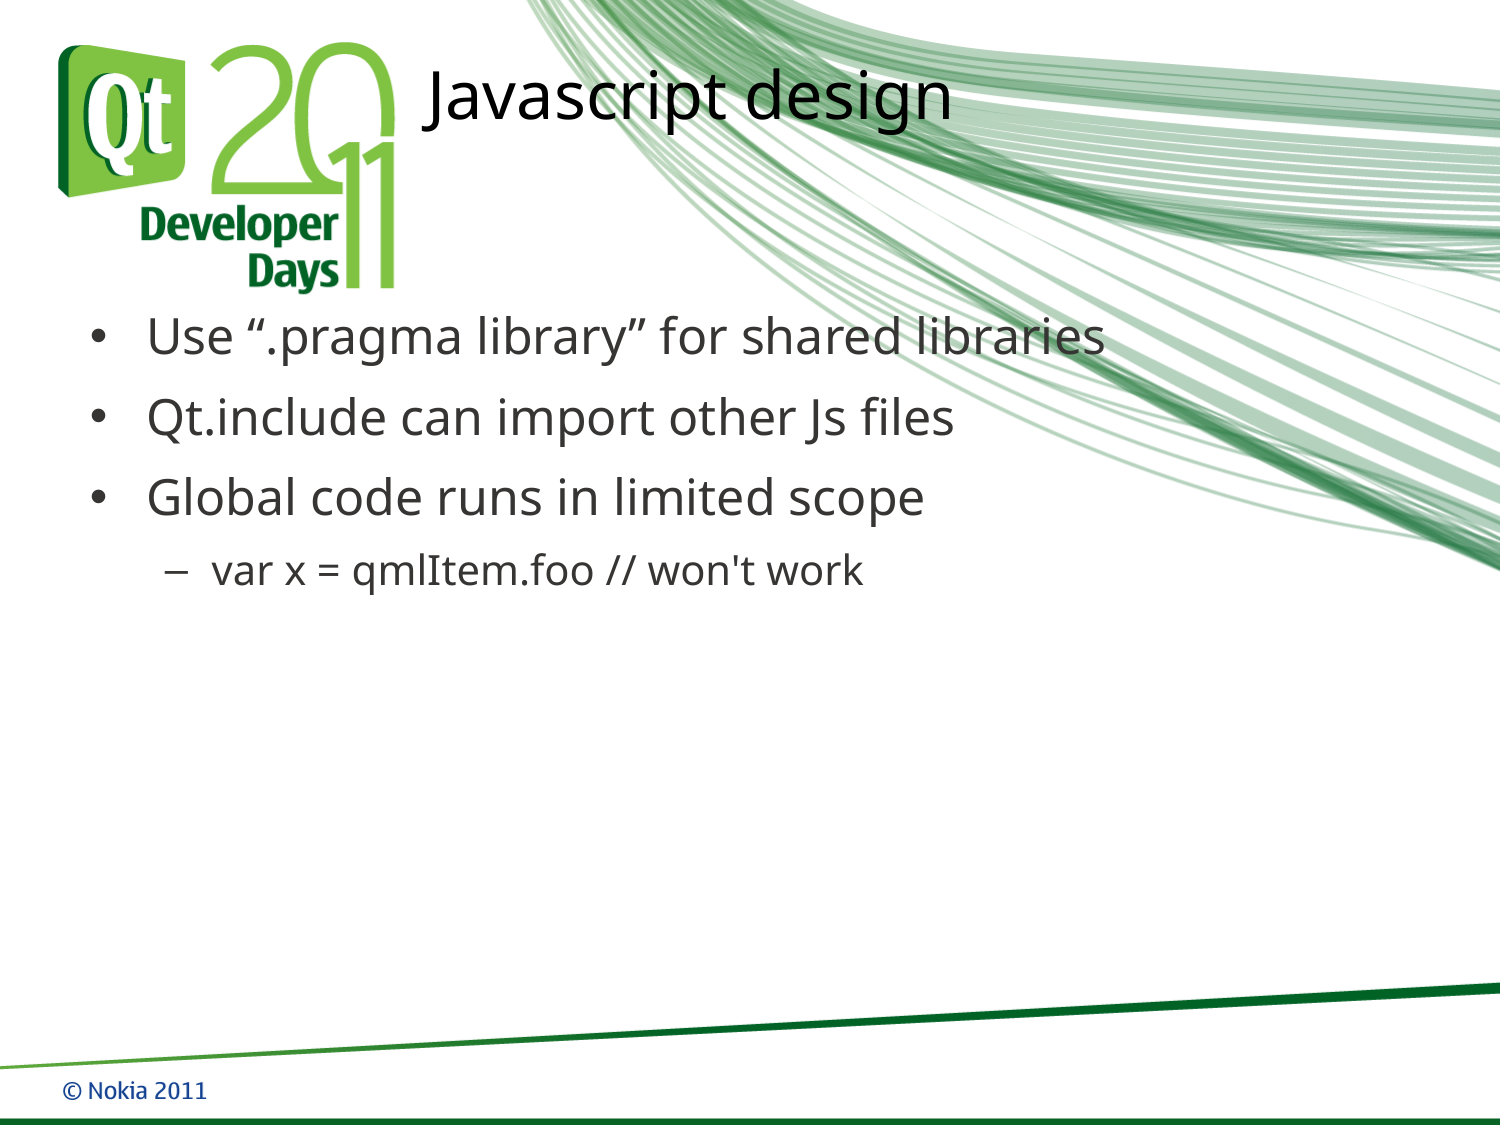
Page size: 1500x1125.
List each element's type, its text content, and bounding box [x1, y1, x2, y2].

title Javascript design [262, 0, 1300, 188]
list Use “.pragma library” for shared libraries Qt.include can import other Js files Global code runs in limited scope var x = qmlItem.foo // won't work [75, 212, 1426, 955]
picture [0, 0, 1500, 1125]
